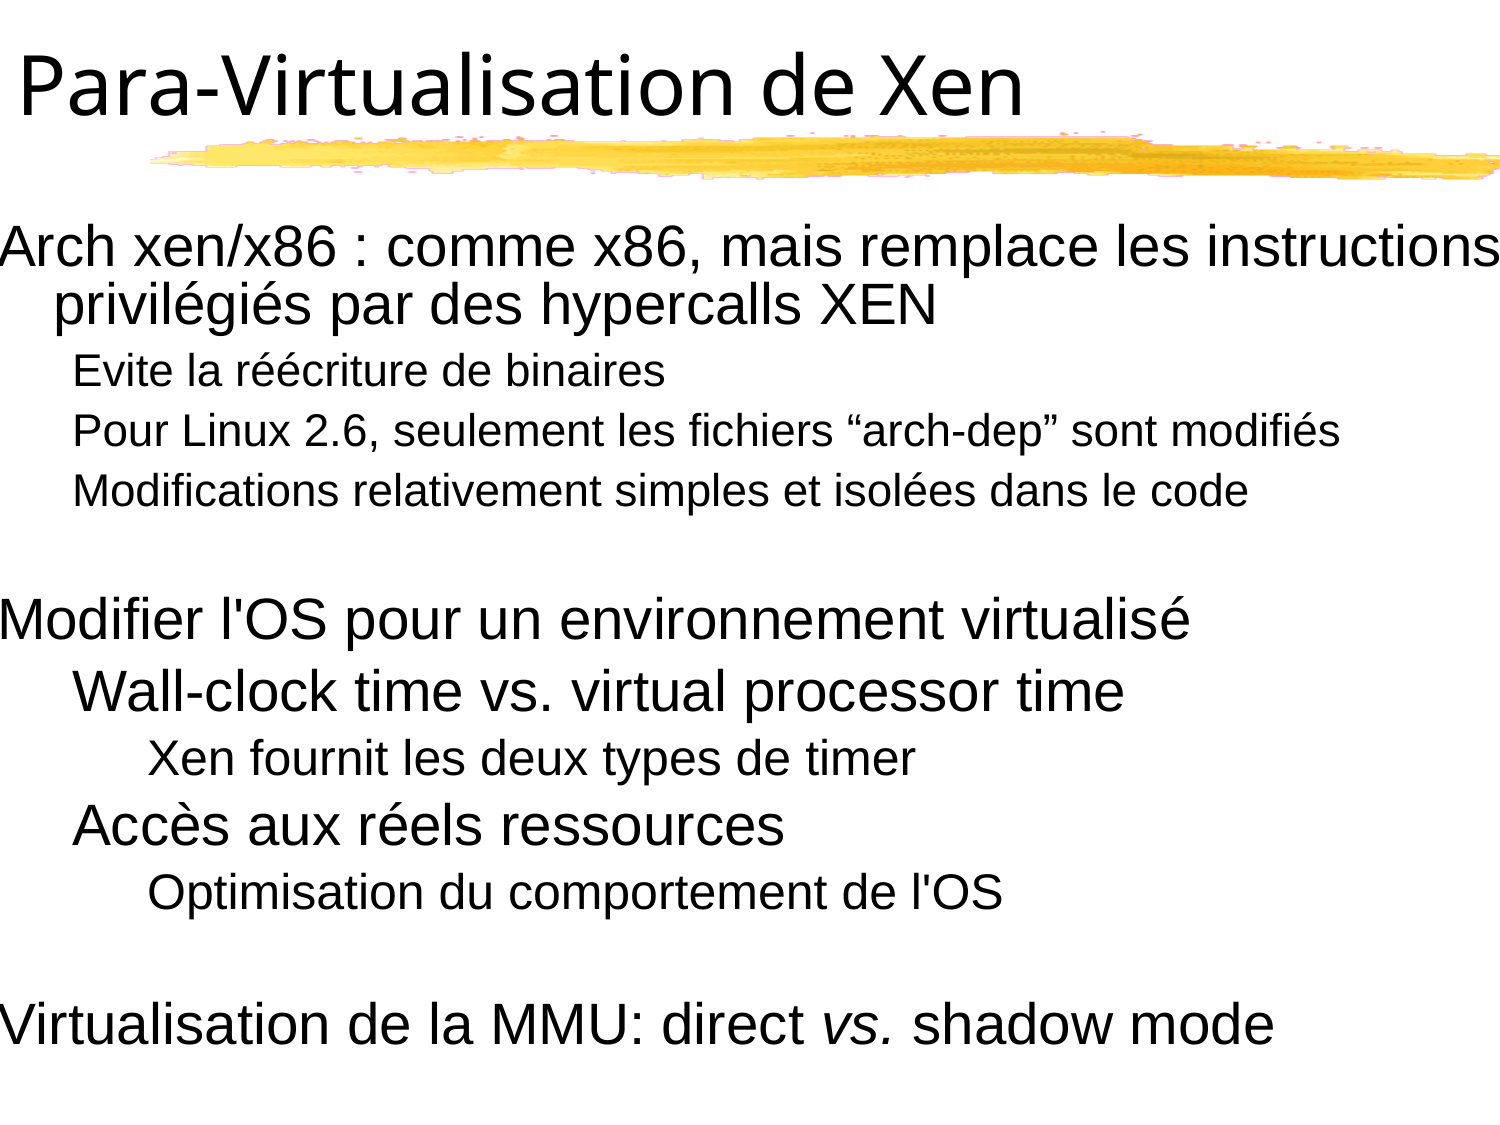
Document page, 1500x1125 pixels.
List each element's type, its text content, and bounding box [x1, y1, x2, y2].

title Para-Virtualisation de Xen [1, 0, 1500, 143]
list Arch xen/x86 : comme x86, mais remplace les instructions privilégiés par des hypercalls XEN Evite la réécriture de binaires Pour Linux 2.6, seulement les fichiers “arch-dep” sont modifiés Modifications relativement simples et isolées dans le code Modifier l'OS pour un environnement virtualisé Wall-clock time vs. virtual processor time Xen fournit les deux types de timer Accès aux réels ressources Optimisation du comportement de l'OS Virtualisation de la MMU: direct vs. shadow mode [0, 212, 1500, 1069]
picture [150, 143, 1500, 190]
